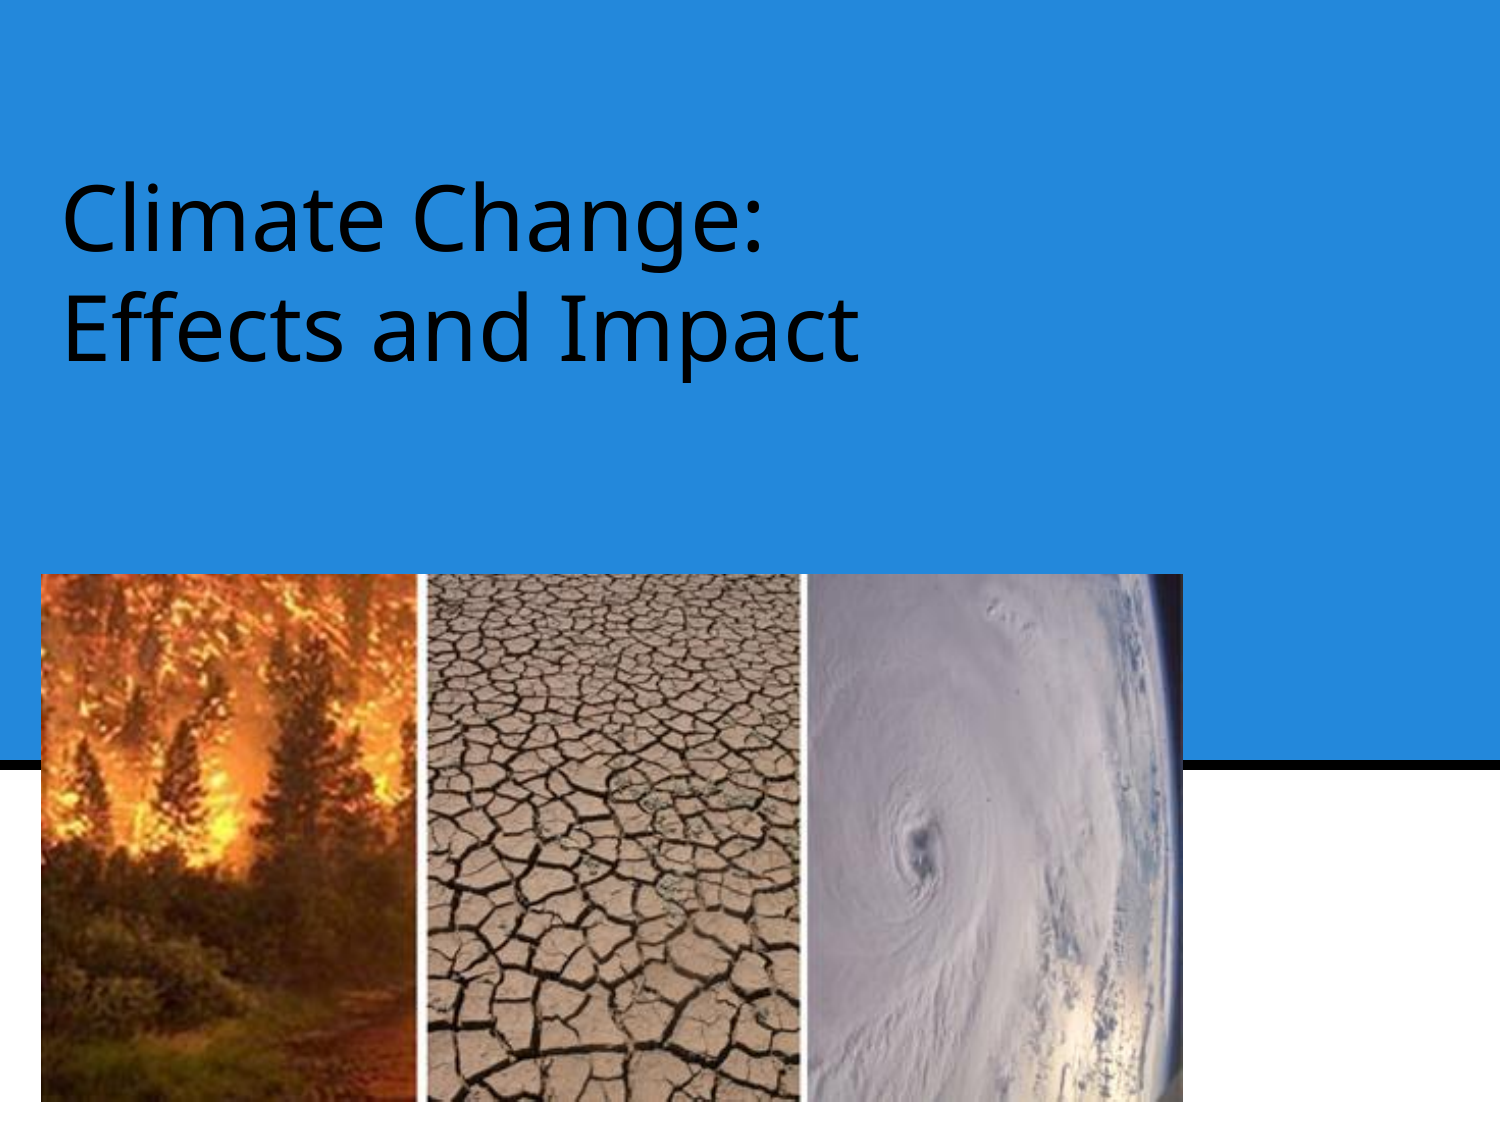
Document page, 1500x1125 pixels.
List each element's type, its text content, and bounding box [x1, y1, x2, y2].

picture [41, 574, 1183, 1102]
text_box Climate Change: Effects and Impact [45, 82, 1418, 444]
